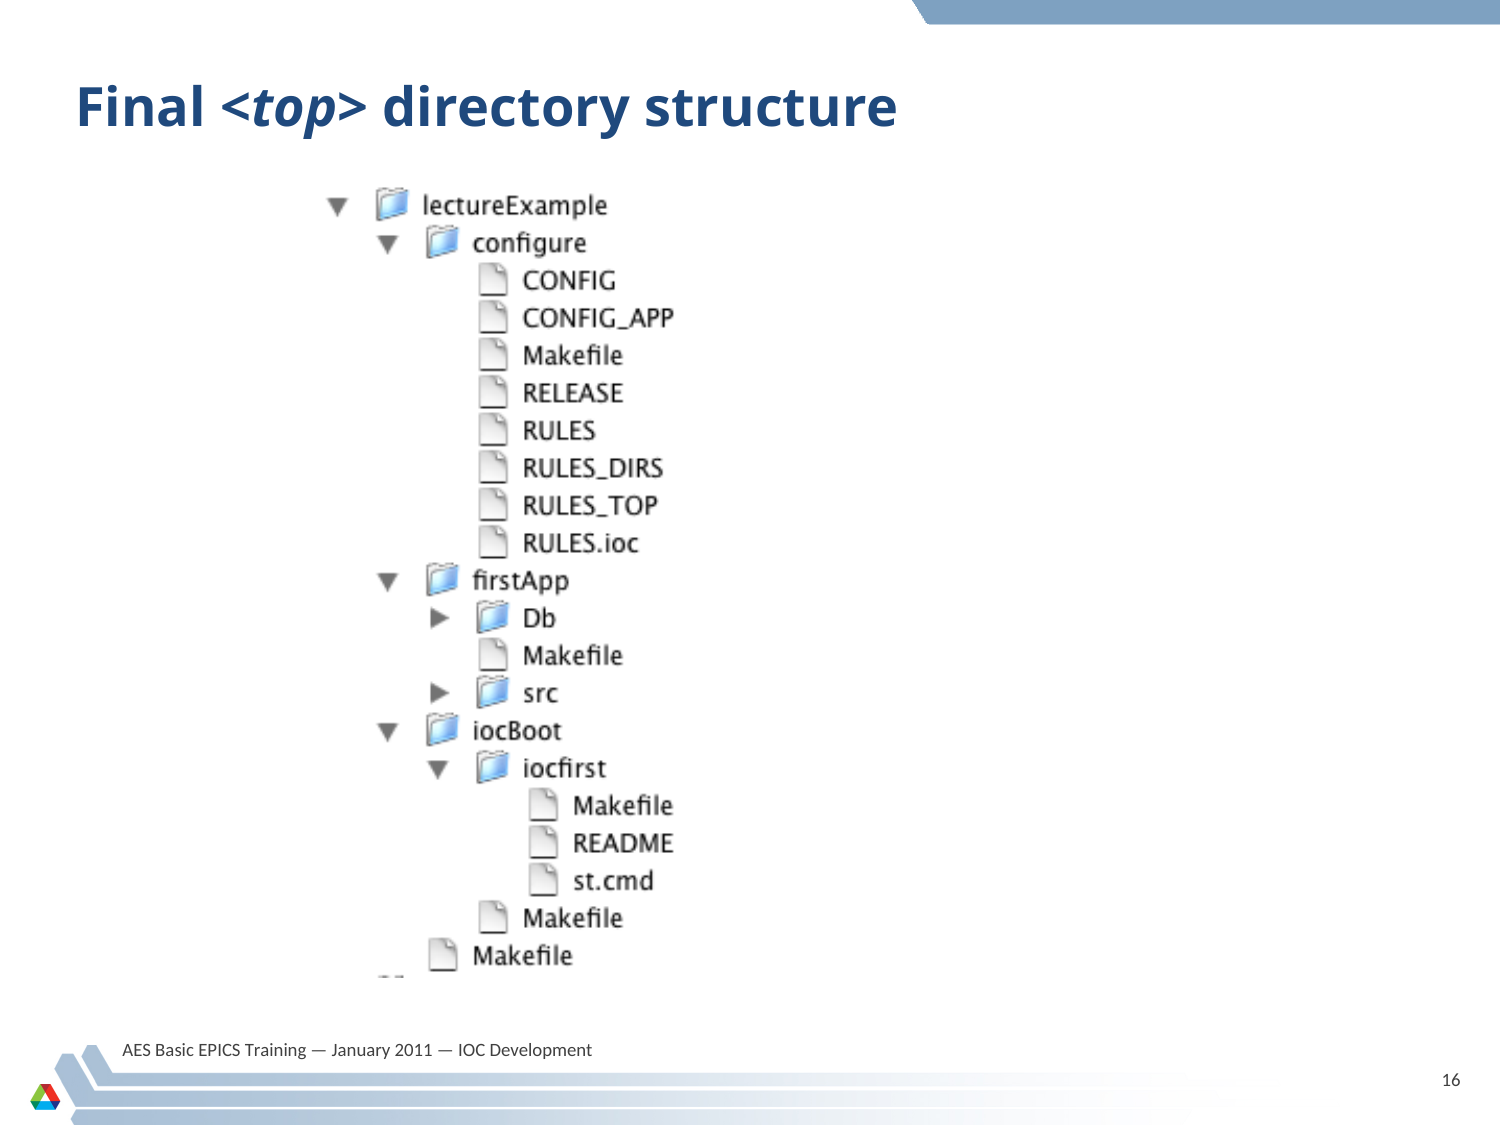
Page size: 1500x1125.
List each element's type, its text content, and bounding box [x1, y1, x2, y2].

picture [316, 186, 728, 978]
picture [0, 0, 1500, 26]
title Final <top> directory structure [75, 79, 1426, 206]
picture [0, 1037, 1500, 1125]
